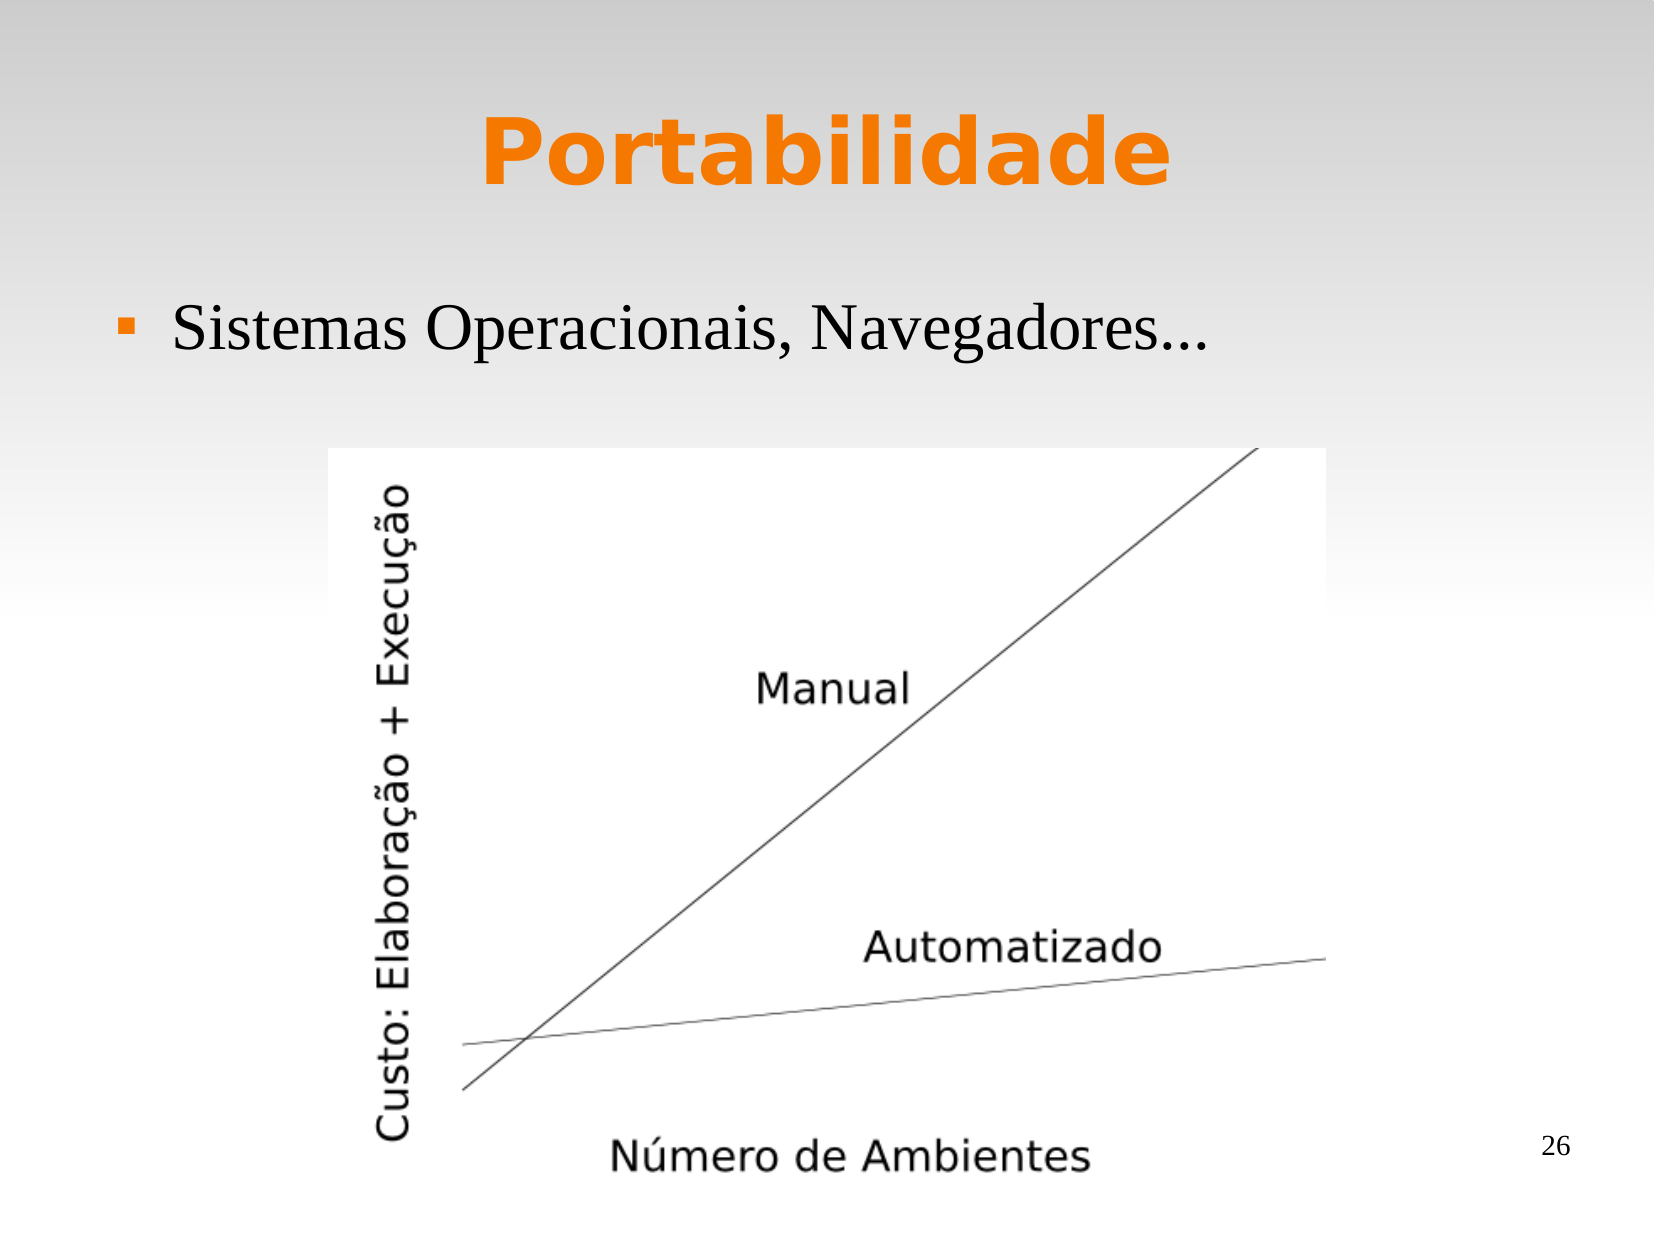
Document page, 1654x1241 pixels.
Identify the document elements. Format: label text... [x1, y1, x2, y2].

title Portabilidade [82, 49, 1571, 257]
picture [328, 448, 1326, 1193]
list Sistemas Operacionais, Navegadores... [82, 290, 1571, 1109]
